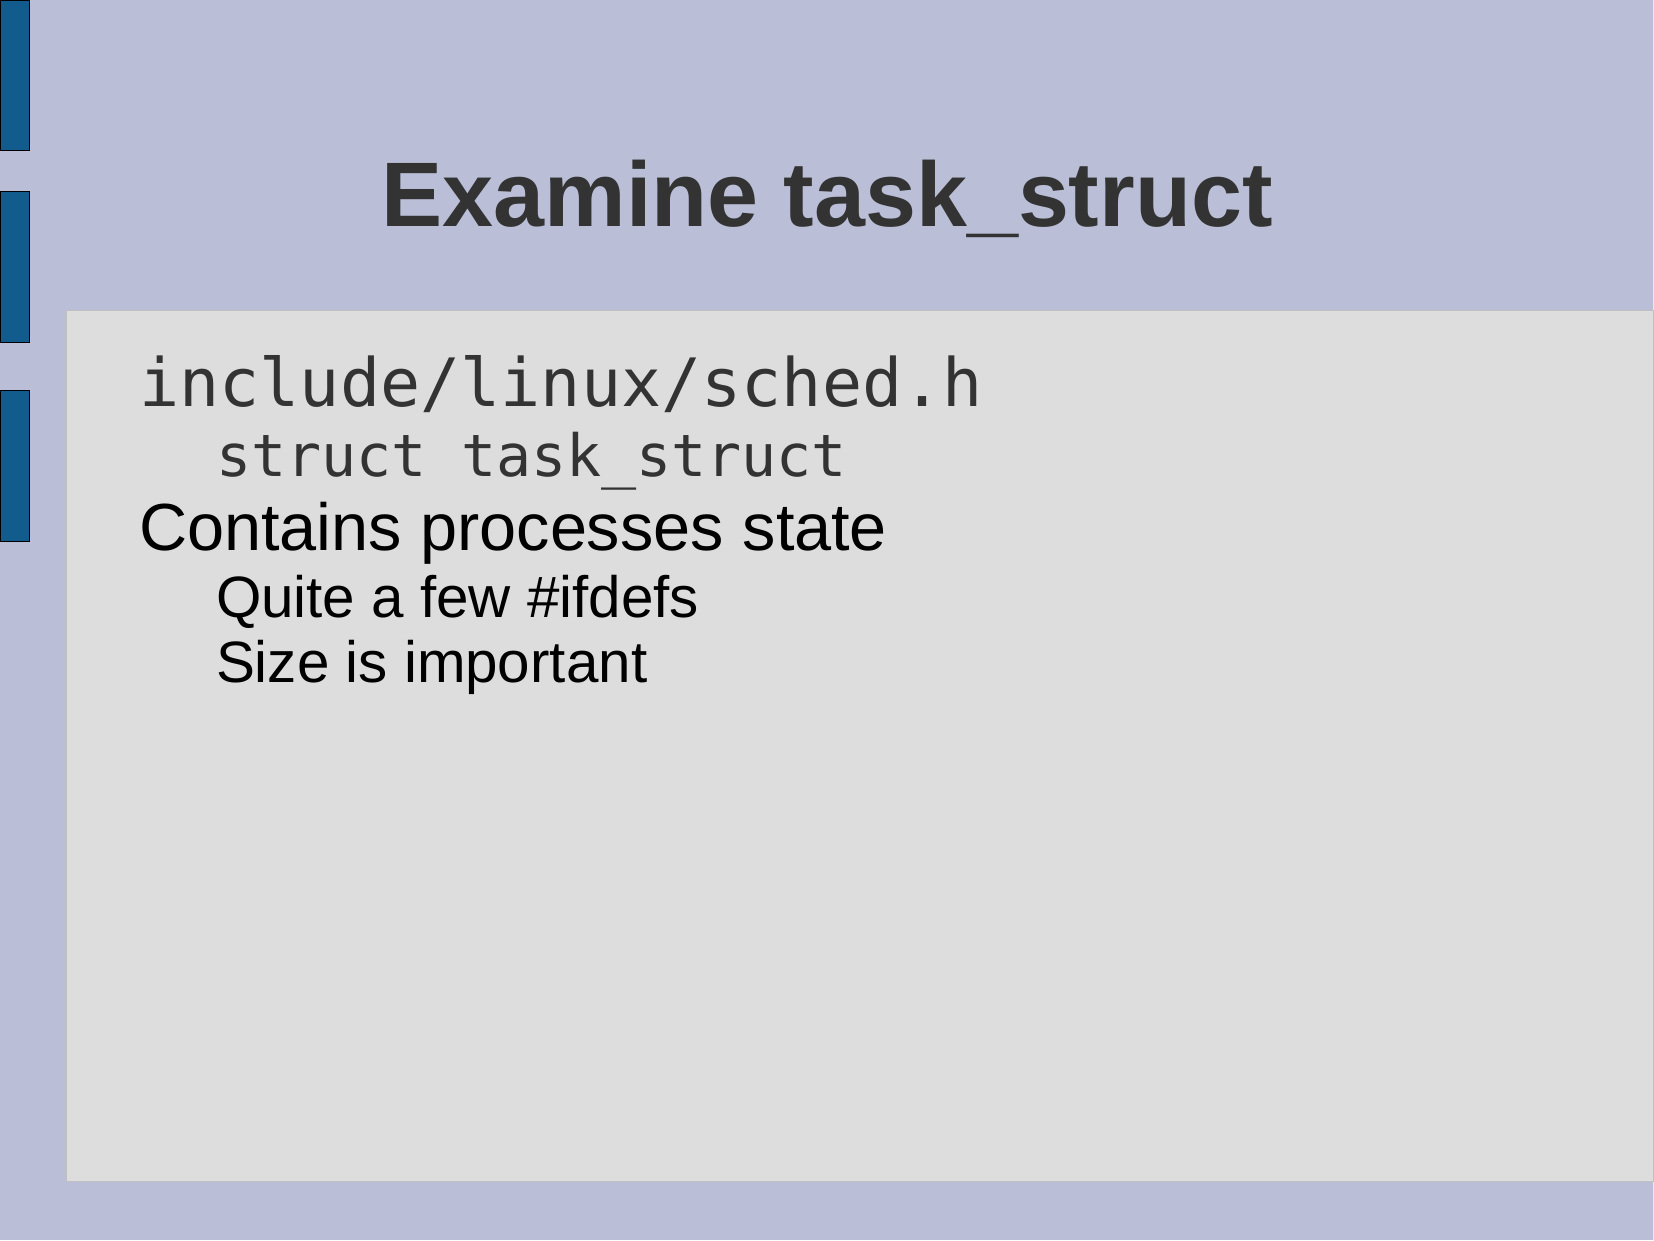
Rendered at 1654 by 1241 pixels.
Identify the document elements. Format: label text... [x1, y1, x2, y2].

title Examine task_struct [121, 98, 1534, 291]
list include/linux/sched.h struct task_struct Contains processes state Quite a few #ifdefs Size is important [121, 344, 1534, 1112]
